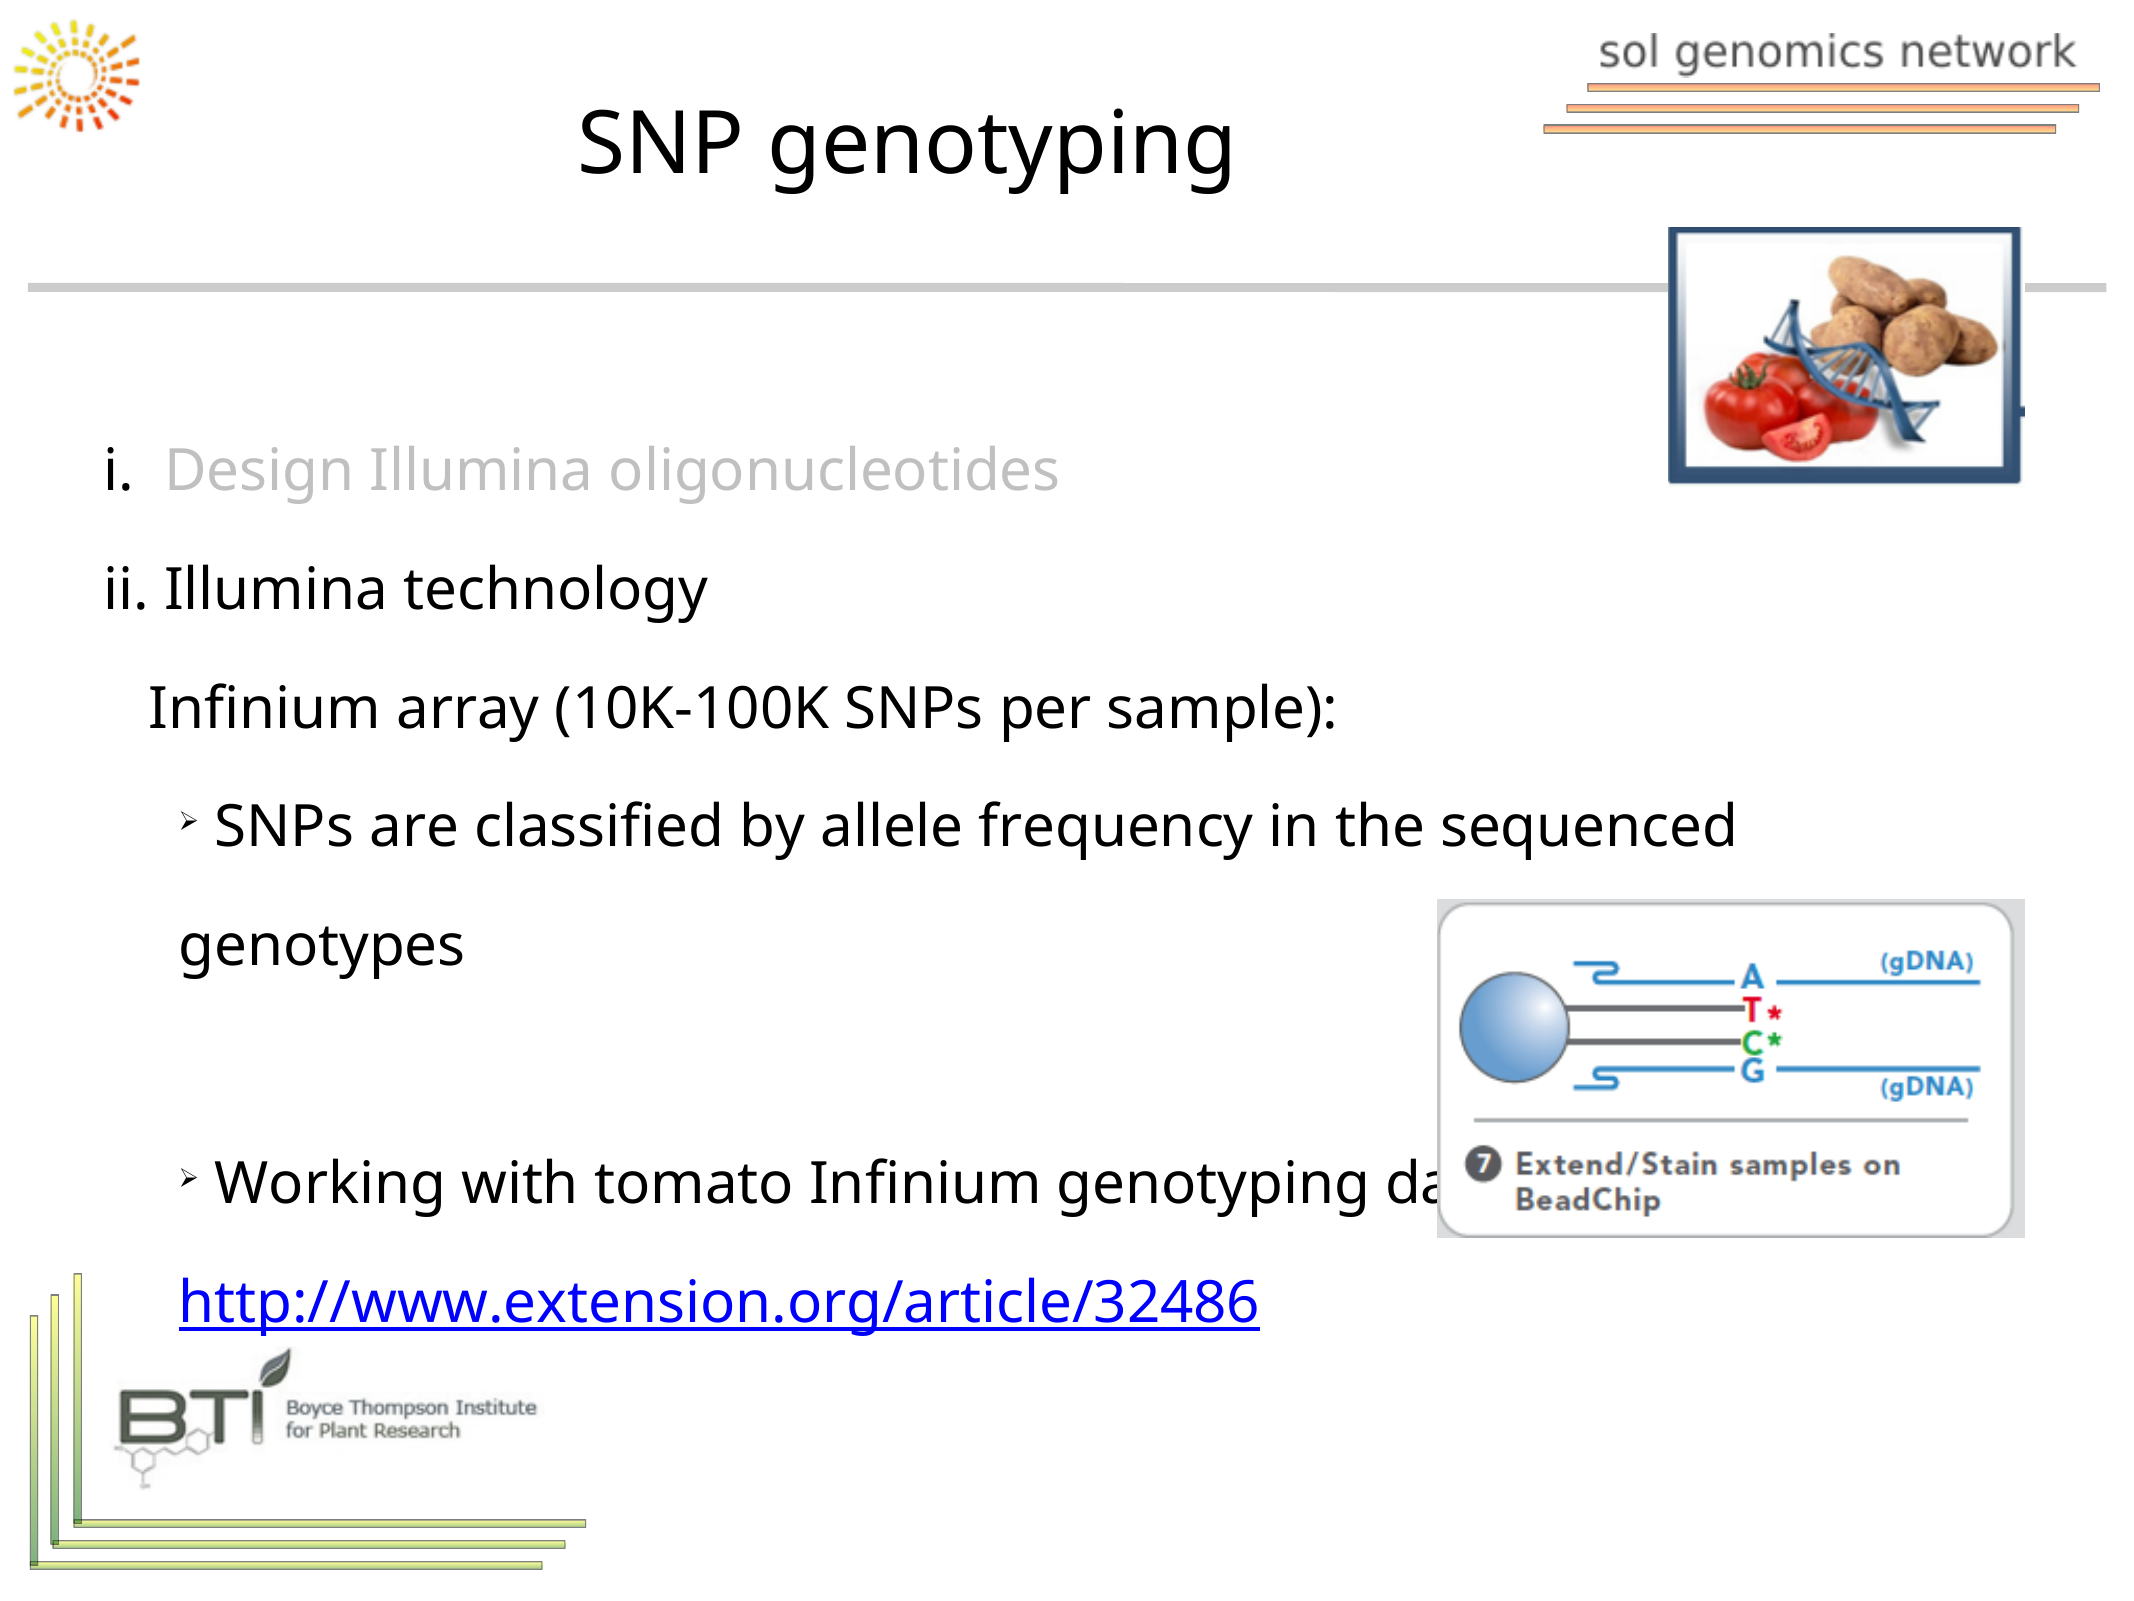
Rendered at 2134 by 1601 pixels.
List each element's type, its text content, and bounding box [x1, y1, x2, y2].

picture [1437, 899, 2026, 1238]
text_box [1587, 83, 2100, 92]
picture [1668, 227, 2025, 488]
text_box SNP genotyping [300, 75, 1538, 191]
text_box [50, 1294, 566, 1549]
text_box [73, 1273, 587, 1528]
text_box Design Illumina oligonucleotides Illumina technology Infinium array (10K-100K SNPs per sample): SNPs are classified by allele frequency in the sequenced genotypes Working with tomato Infinium genotyping data: http://www.extension.org/article/32486 [88, 381, 1927, 1131]
picture [109, 1346, 551, 1493]
text_box [1543, 124, 2057, 134]
picture [4, 6, 150, 151]
text_box [1566, 104, 2080, 113]
picture [1597, 33, 2078, 78]
text_box [29, 1315, 543, 1570]
